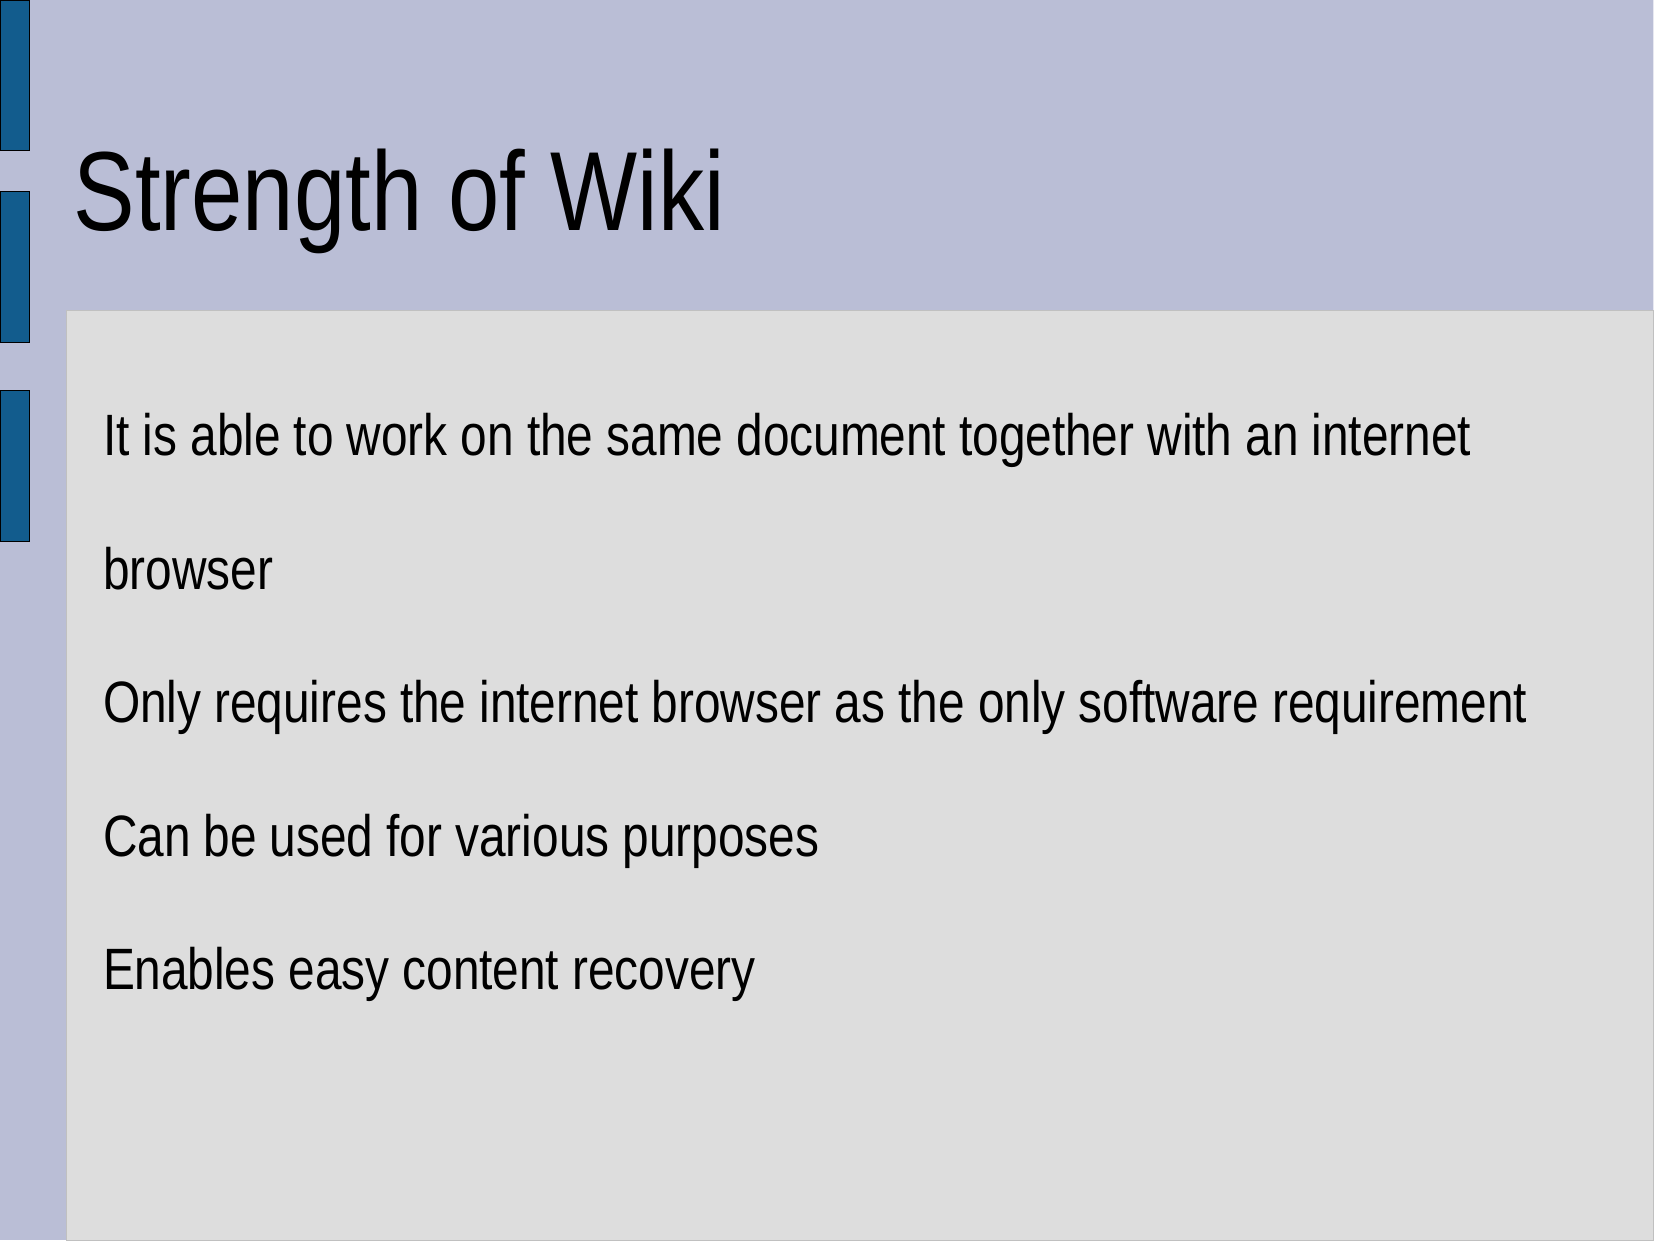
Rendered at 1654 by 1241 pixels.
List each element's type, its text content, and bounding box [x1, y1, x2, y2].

text_box Strength of Wiki [59, 118, 1063, 261]
text_box It is able to work on the same document together with an internet browser Only requires the internet browser as the only software requirement Can be used for various purposes Enables easy content recovery [88, 326, 1625, 939]
